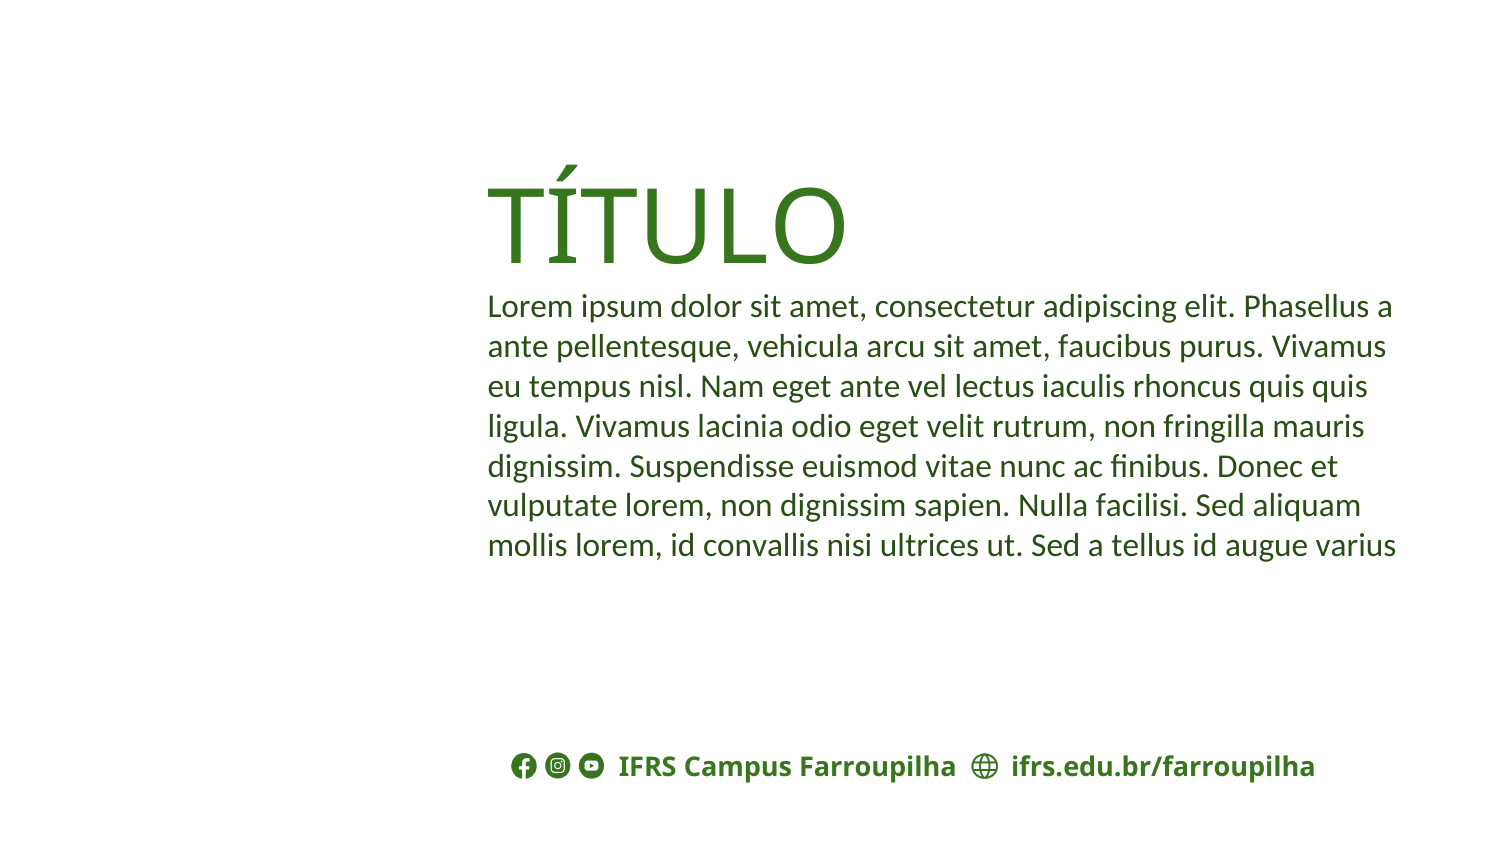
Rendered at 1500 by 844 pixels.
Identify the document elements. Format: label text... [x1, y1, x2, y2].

text_box ifrs.edu.br/farroupilha [996, 742, 1397, 790]
text_box TÍTULO Lorem ipsum dolor sit amet, consectetur adipiscing elit. Phasellus a ante pellentesque, vehicula arcu sit amet, faucibus purus. Vivamus eu tempus nisl. Nam eget ante vel lectus iaculis rhoncus quis quis ligula. Vivamus lacinia odio eget velit rutrum, non fringilla mauris dignissim. Suspendisse euismod vitae nunc ac finibus. Donec et vulputate lorem, non dignissim sapien. Nulla facilisi. Sed aliquam mollis lorem, id convallis nisi ultrices ut. Sed a tellus id augue varius [472, 144, 1433, 472]
picture [973, 753, 998, 779]
text_box IFRS Campus Farroupilha [604, 742, 973, 790]
picture [511, 752, 604, 779]
